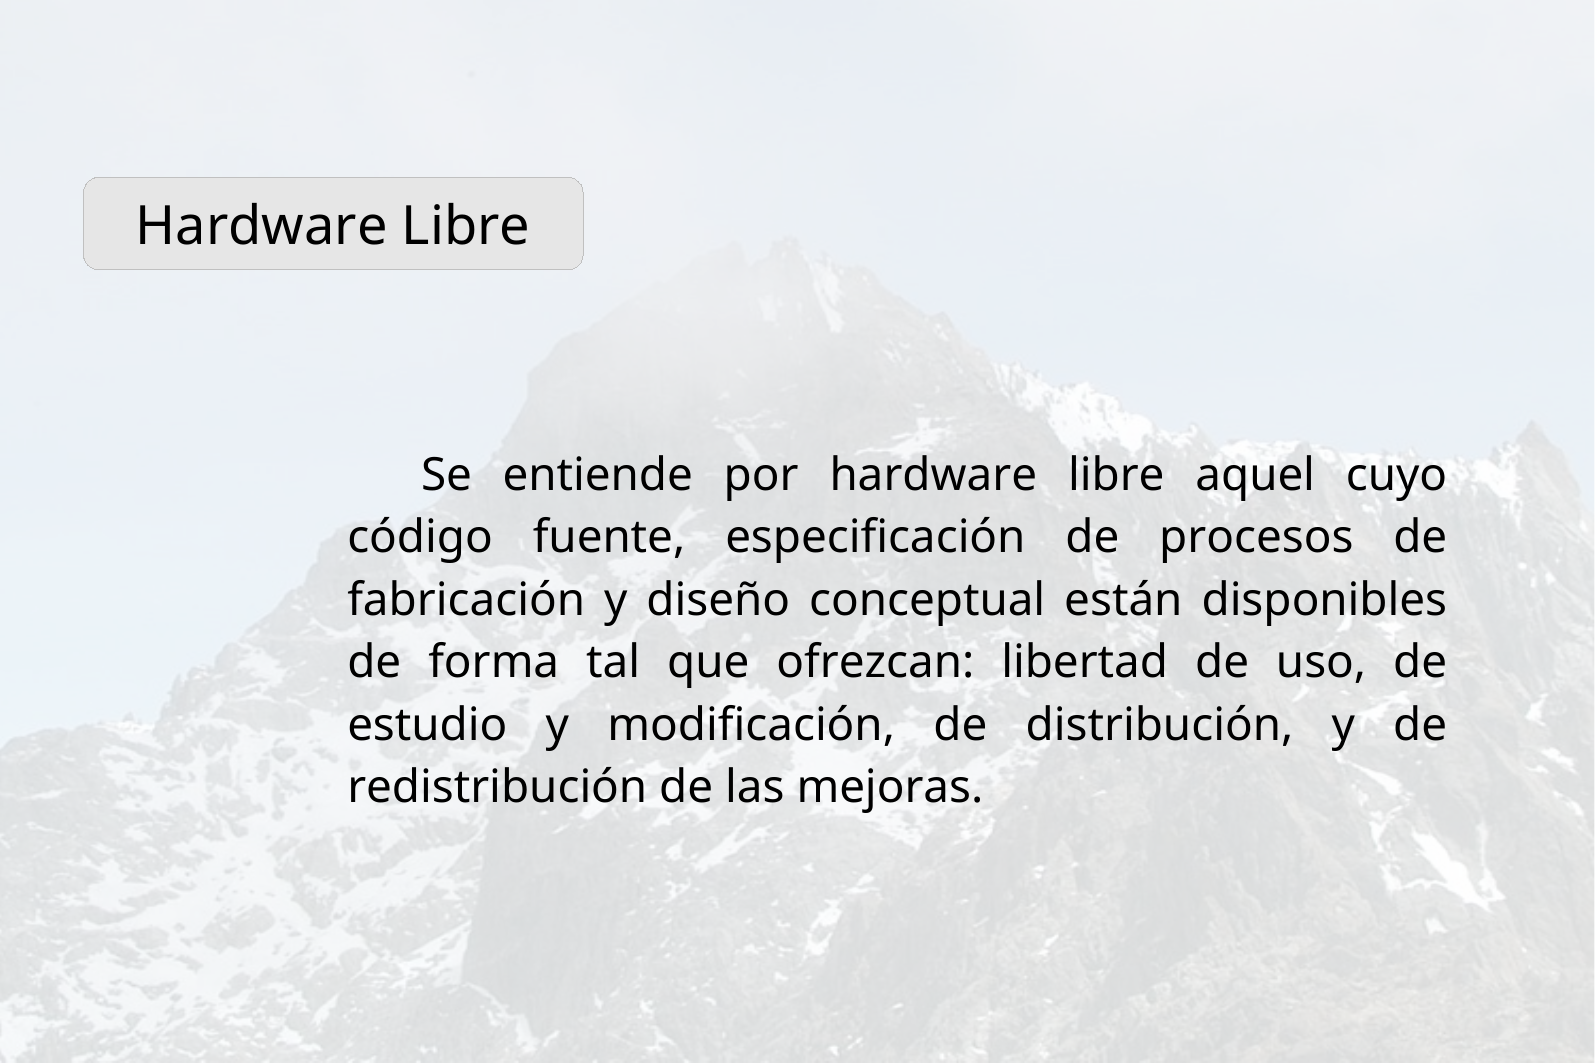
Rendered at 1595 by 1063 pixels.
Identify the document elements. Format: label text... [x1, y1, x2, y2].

text_box Se entiende por hardware libre aquel cuyo código fuente, especificación de procesos de fabricación y diseño conceptual están disponibles de forma tal que ofrezcan: libertad de uso, de estudio y modificación, de distribución, y de redistribución de las mejoras. [332, 433, 1463, 862]
text_box Hardware Libre [83, 177, 584, 270]
